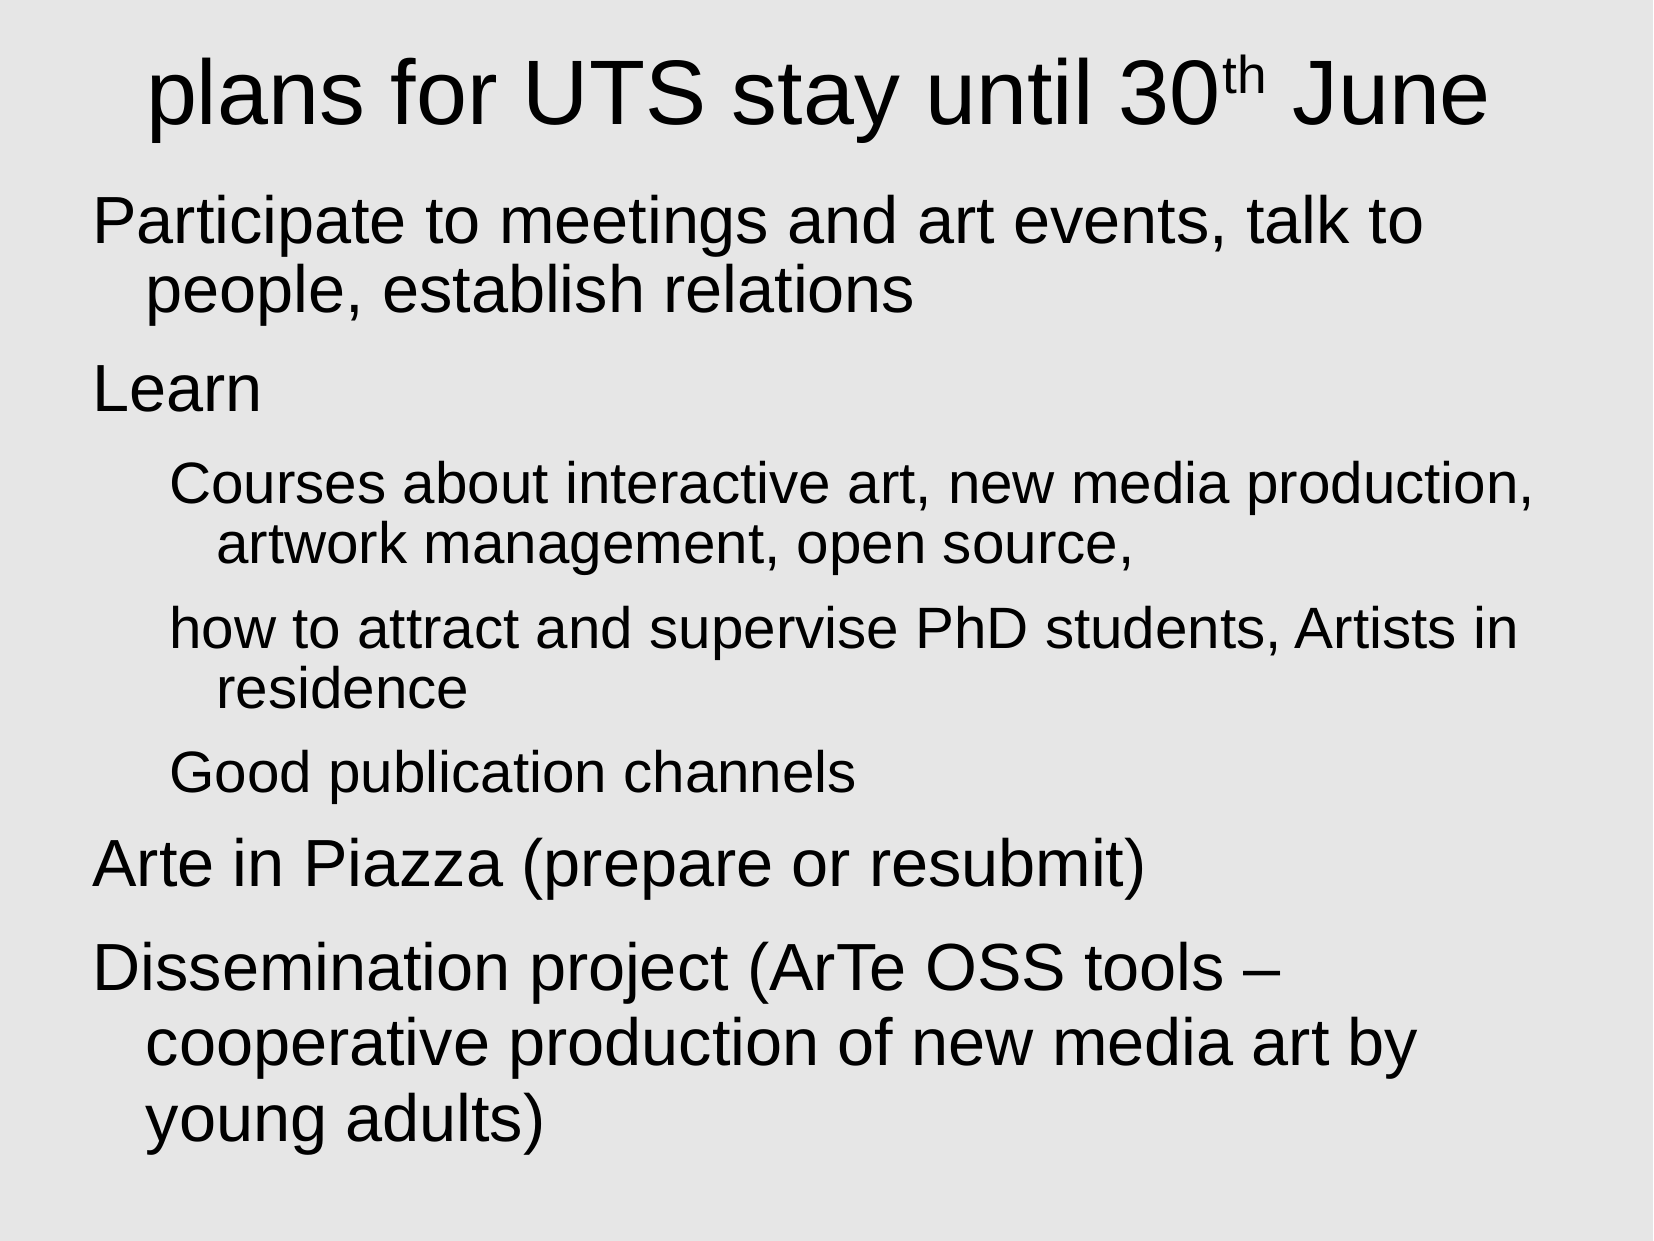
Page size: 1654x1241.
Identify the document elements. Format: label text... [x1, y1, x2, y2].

list Participate to meetings and art events, talk to people, establish relations Learn Courses about interactive art, new media production, artwork management, open source, how to attract and supervise PhD students, Artists in residence Good publication channels Arte in Piazza (prepare or resubmit)‏ Dissemination project (ArTe OSS tools – cooperative production of new media art by young adults)‏ [74, 187, 1563, 1205]
title plans for UTS stay until 30th June [74, 0, 1563, 187]
